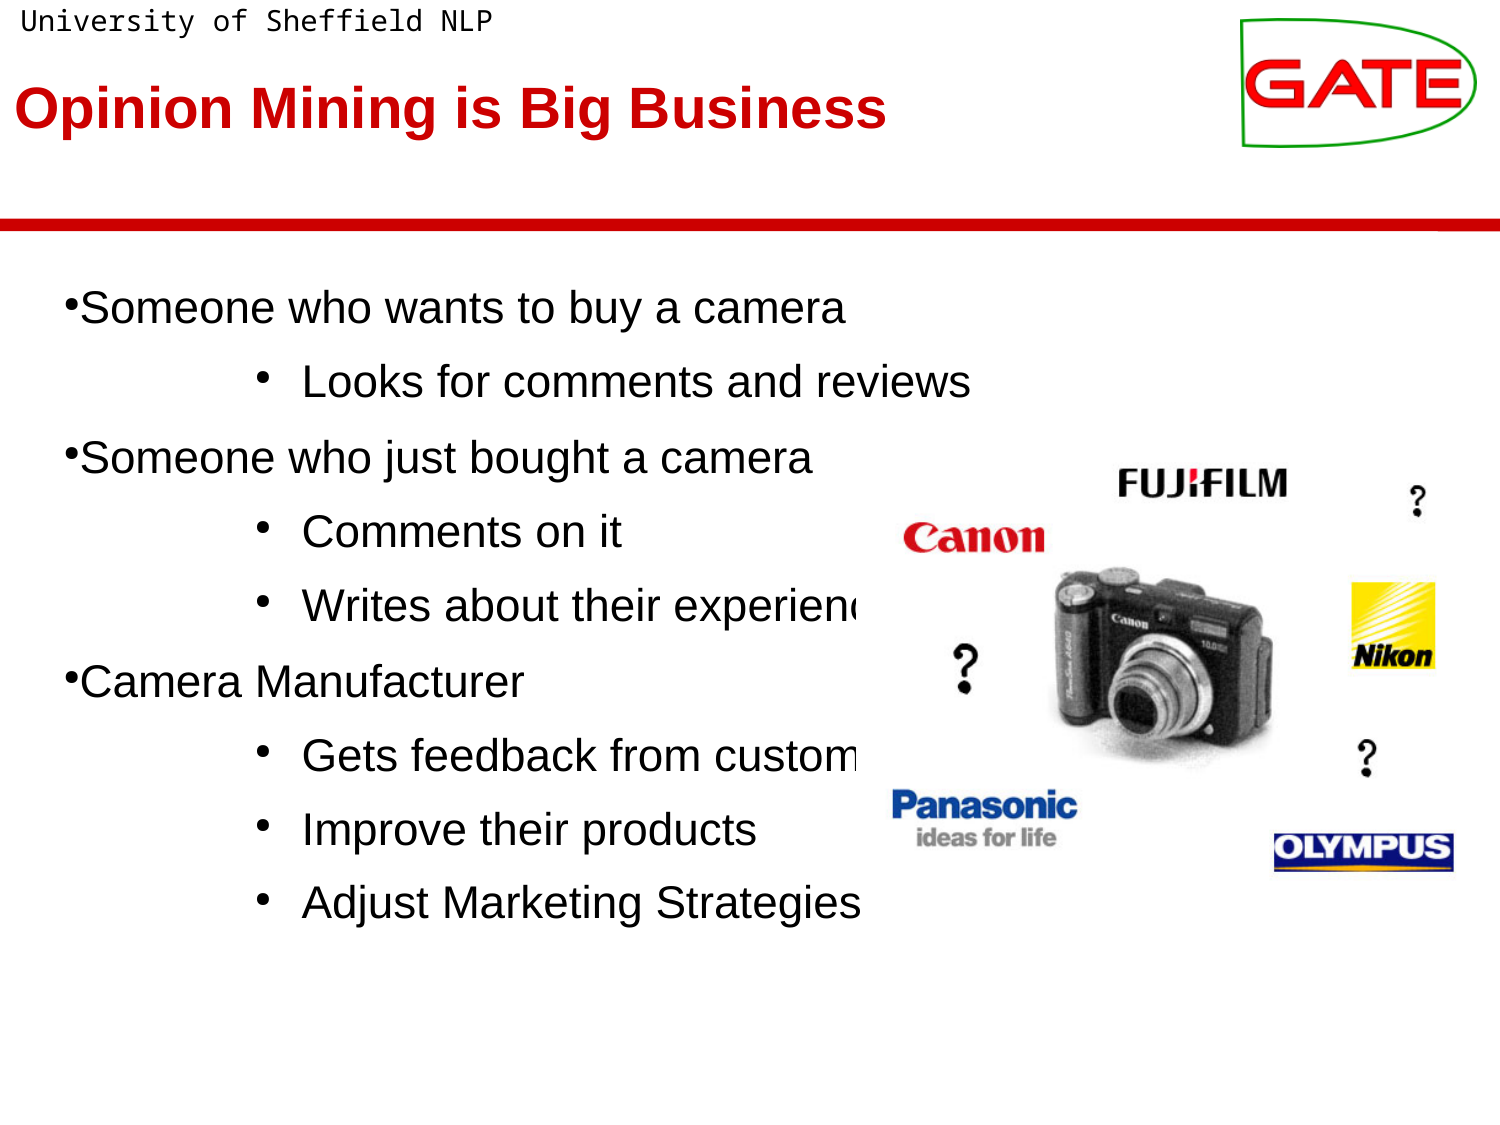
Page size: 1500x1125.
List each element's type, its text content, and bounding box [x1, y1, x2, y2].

picture [1240, 18, 1477, 148]
list Someone who wants to buy a camera Looks for comments and reviews Someone who just bought a camera Comments on it Writes about their experience Camera Manufacturer Gets feedback from customer Improve their products Adjust Marketing Strategies [48, 265, 1477, 1063]
title Opinion Mining is Big Business [0, 4, 1239, 213]
picture [856, 442, 1471, 886]
